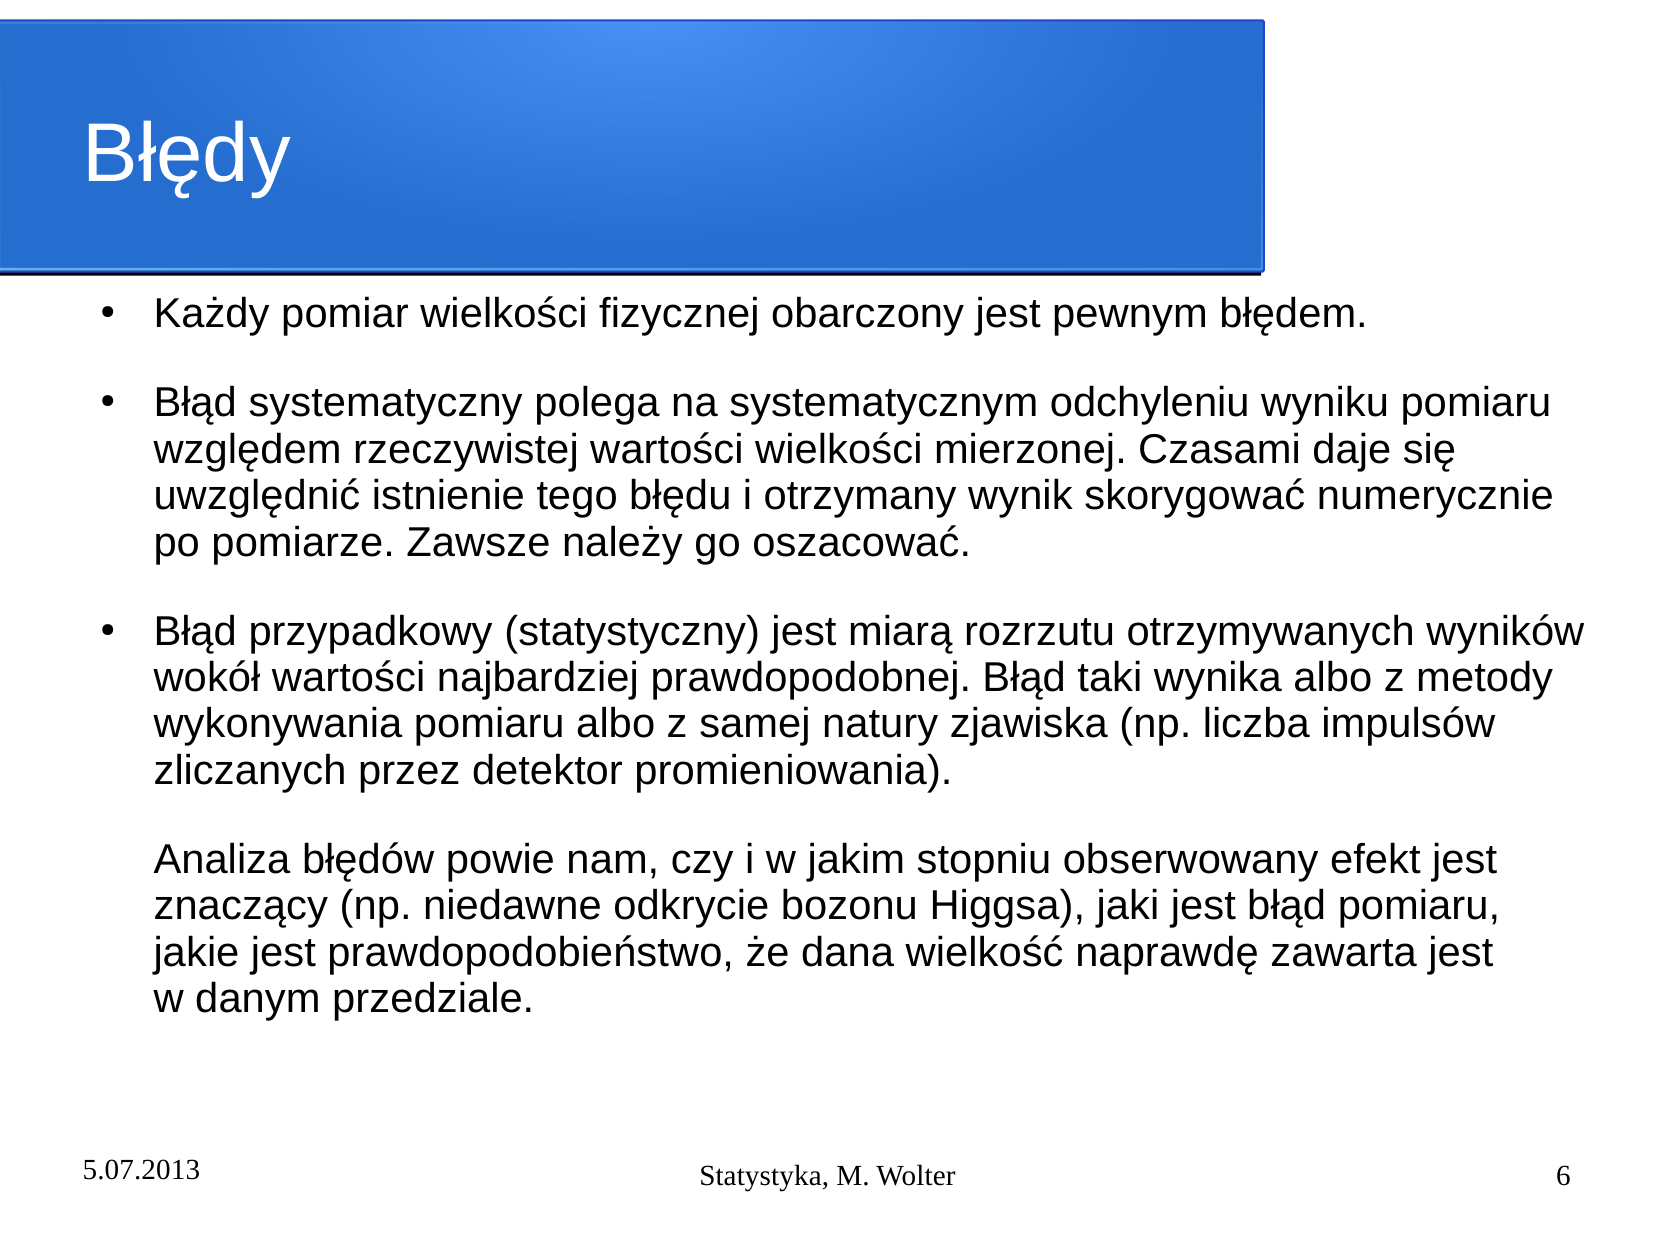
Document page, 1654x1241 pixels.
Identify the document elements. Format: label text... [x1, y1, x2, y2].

title Błędy [82, 49, 1250, 257]
list Każdy pomiar wielkości fizycznej obarczony jest pewnym błędem. Błąd systematyczny polega na systematycznym odchyleniu wyniku pomiaru względem rzeczywistej wartości wielkości mierzonej. Czasami daje się uwzględnić istnienie tego błędu i otrzymany wynik skorygować numerycznie po pomiarze. Zawsze należy go oszacować. Błąd przypadkowy (statystyczny) jest miarą rozrzutu otrzymywanych wyników wokół wartości najbardziej prawdopodobnej. Błąd taki wynika albo z metody wykonywania pomiaru albo z samej natury zjawiska (np. liczba impulsów zliczanych przez detektor promieniowania). Analiza błędów powie nam, czy i w jakim stopniu obserwowany efekt jest znaczący (np. niedawne odkrycie bozonu Higgsa), jaki jest błąd pomiaru, jakie jest prawdopodobieństwo, że dana wielkość naprawdę zawarta jest w danym przedziale. [82, 290, 1591, 1160]
